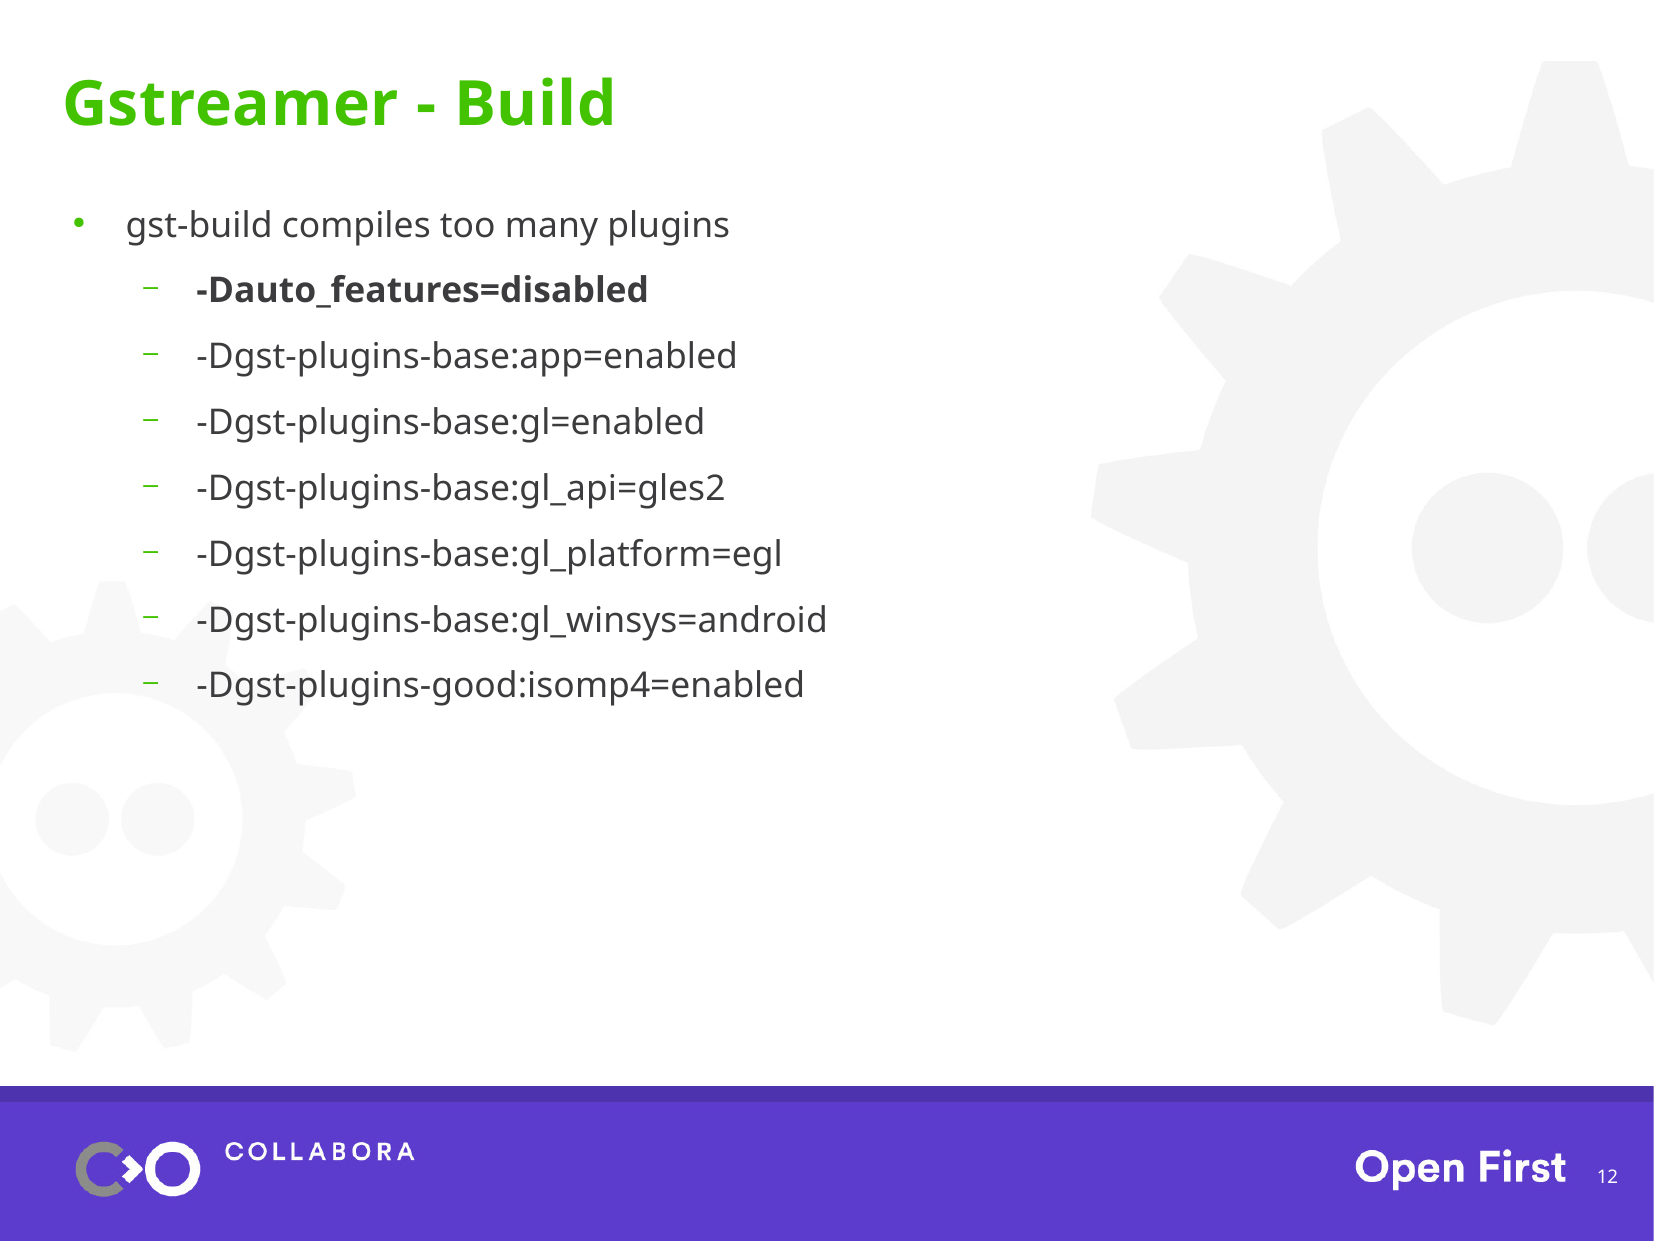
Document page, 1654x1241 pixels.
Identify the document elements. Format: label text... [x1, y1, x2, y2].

title Gstreamer - Build [62, 62, 1638, 138]
picture [0, 0, 1654, 1241]
list gst-build compiles too many plugins -Dauto_features=disabled -Dgst-plugins-base:app=enabled -Dgst-plugins-base:gl=enabled -Dgst-plugins-base:gl_api=gles2 -Dgst-plugins-base:gl_platform=egl -Dgst-plugins-base:gl_winsys=android -Dgst-plugins-good:isomp4=enabled [54, 181, 1630, 945]
